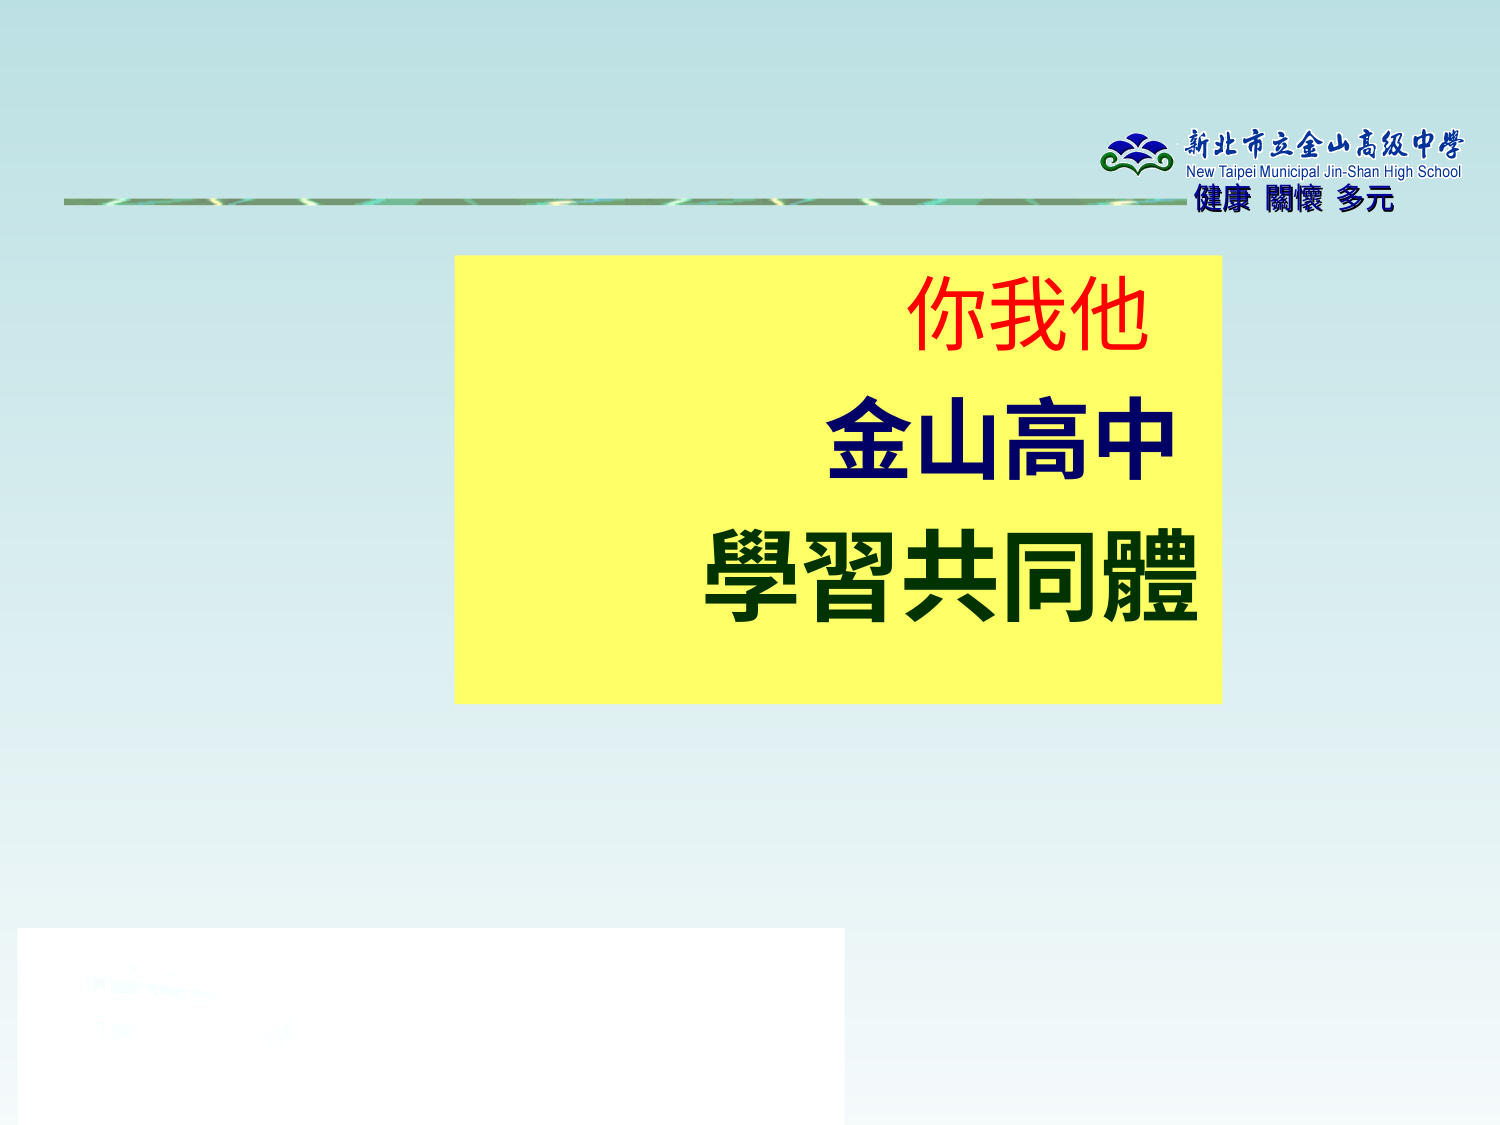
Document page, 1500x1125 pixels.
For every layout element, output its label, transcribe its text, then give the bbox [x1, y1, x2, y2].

list 你我他 金山高中 學習共同體 [454, 255, 1223, 705]
